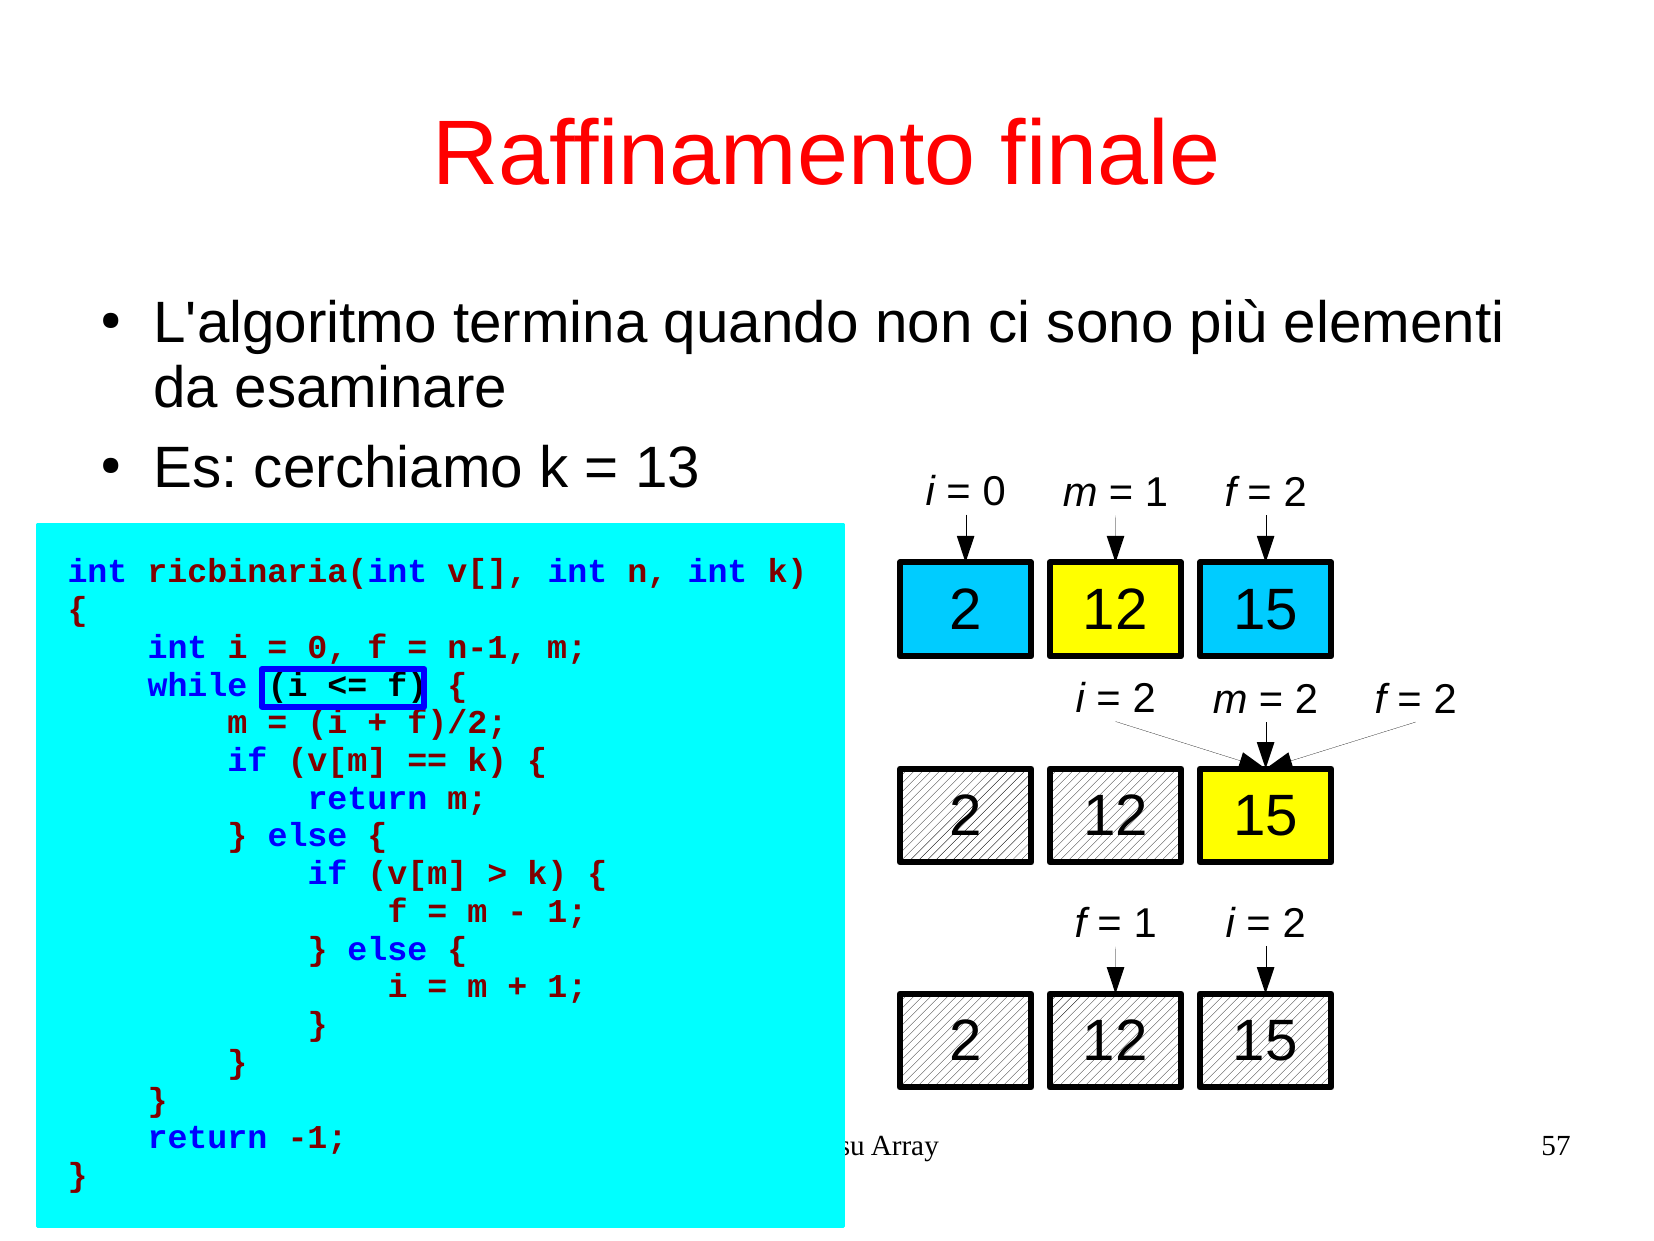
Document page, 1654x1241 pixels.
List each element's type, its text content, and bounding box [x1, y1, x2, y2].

text_box f = 2 [1200, 468, 1332, 516]
text_box i = 0 [900, 468, 1032, 515]
text_box i = 2 [1200, 899, 1332, 946]
text_box 12 [1049, 562, 1182, 657]
text_box 2 [899, 993, 1032, 1088]
text_box 12 [1049, 993, 1182, 1088]
text_box f = 2 [1350, 675, 1482, 723]
text_box 2 [899, 562, 1032, 657]
text_box m = 1 [1050, 468, 1182, 516]
text_box i = 2 [1050, 675, 1182, 722]
text_box 12 [1050, 768, 1182, 863]
text_box int ricbinaria(int v[], int n, int k) { int i = 0, f = n-1, m; while (i <= f) { m = (i + f)/2; if (v[m] == k) { return m; } else { if (v[m] > k) { f = m - 1; } else { i = m + 1; } } } return -1; } [37, 525, 844, 1227]
text_box 15 [1199, 993, 1332, 1088]
text_box 2 [900, 768, 1032, 863]
title Raffinamento finale [82, 49, 1571, 257]
list L'algoritmo termina quando non ci sono più elementi da esaminare Es: cerchiamo k = 13 [82, 290, 1571, 1088]
text_box 15 [1200, 562, 1332, 657]
text_box 15 [1200, 768, 1332, 863]
text_box m = 2 [1200, 675, 1332, 723]
text_box f = 1 [1050, 900, 1182, 947]
